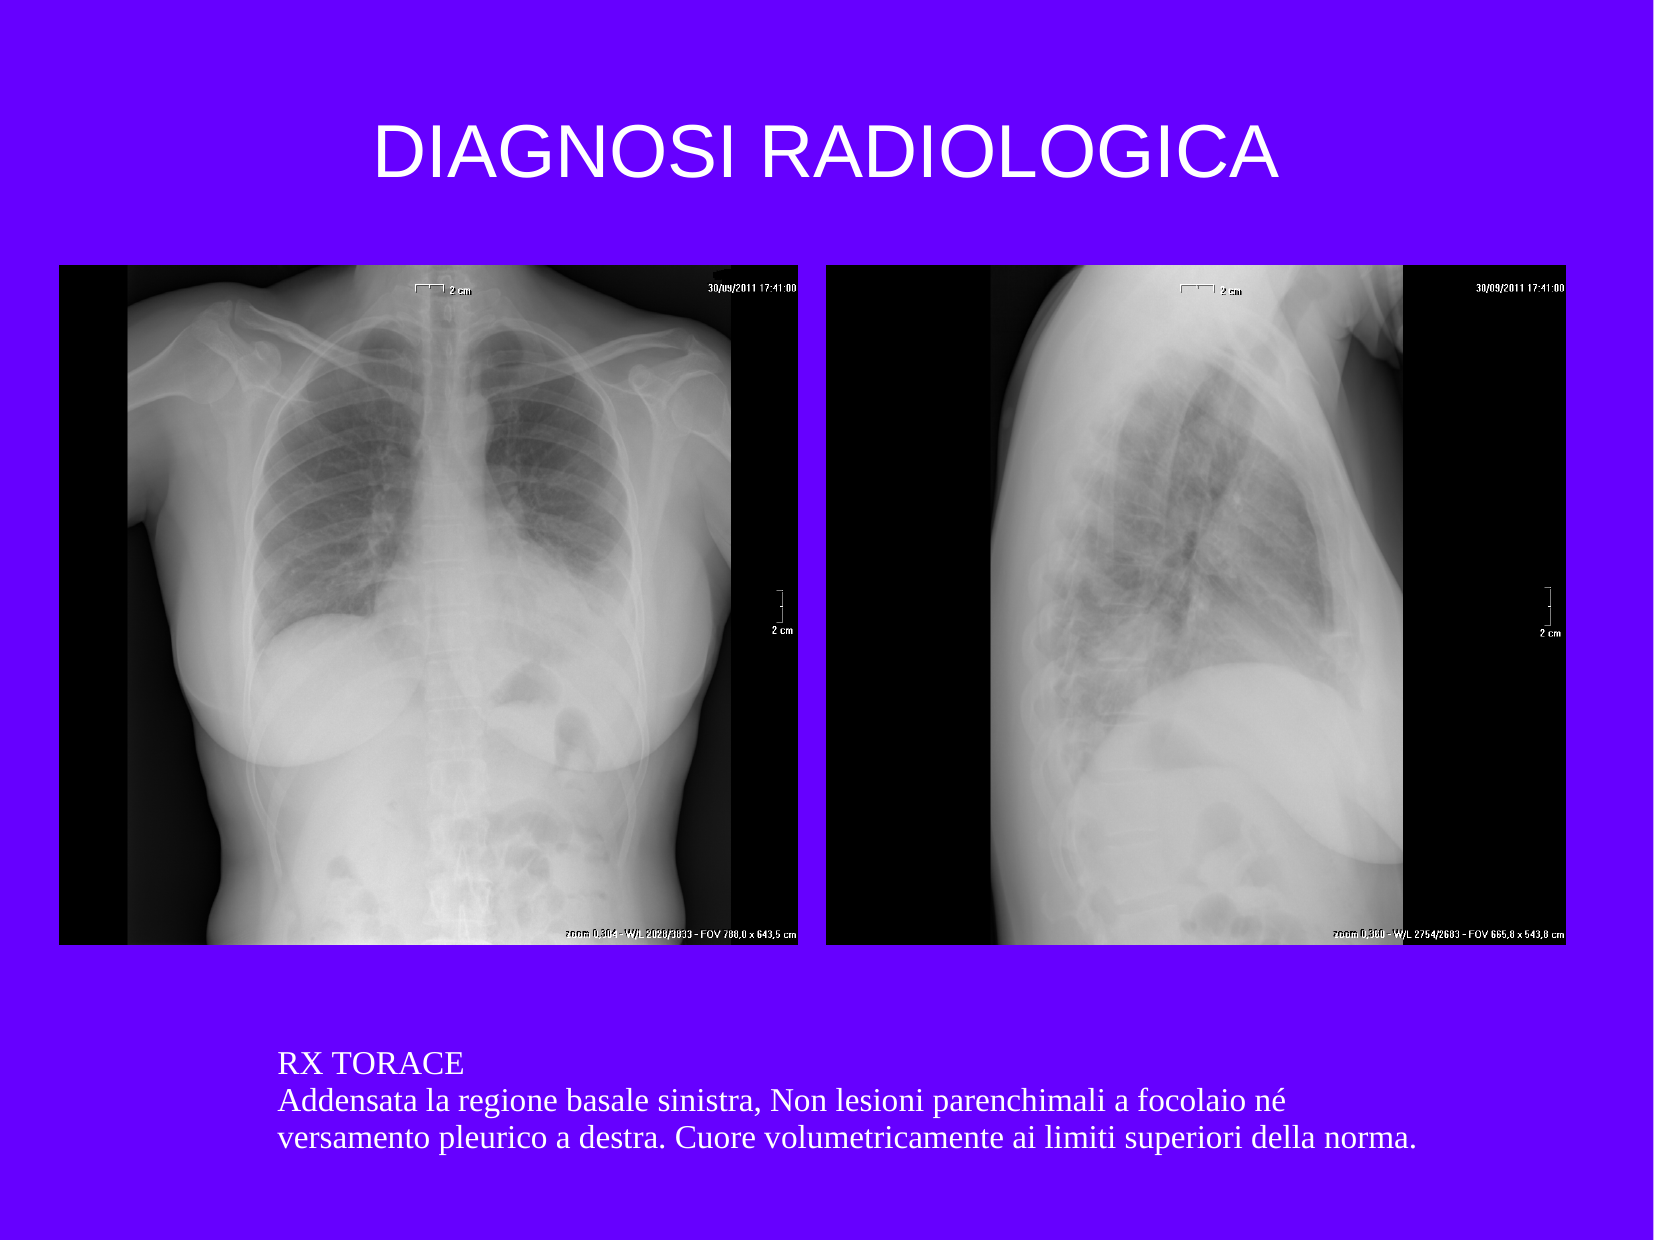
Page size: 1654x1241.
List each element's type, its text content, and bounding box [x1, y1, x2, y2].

picture [826, 265, 1566, 945]
picture [59, 265, 798, 945]
text_box RX TORACE Addensata la regione basale sinistra, Non lesioni parenchimali a focolaio né versamento pleurico a destra. Cuore volumetricamente ai limiti superiori della norma. [262, 1037, 1488, 1129]
title DIAGNOSI RADIOLOGICA [82, 56, 1571, 249]
